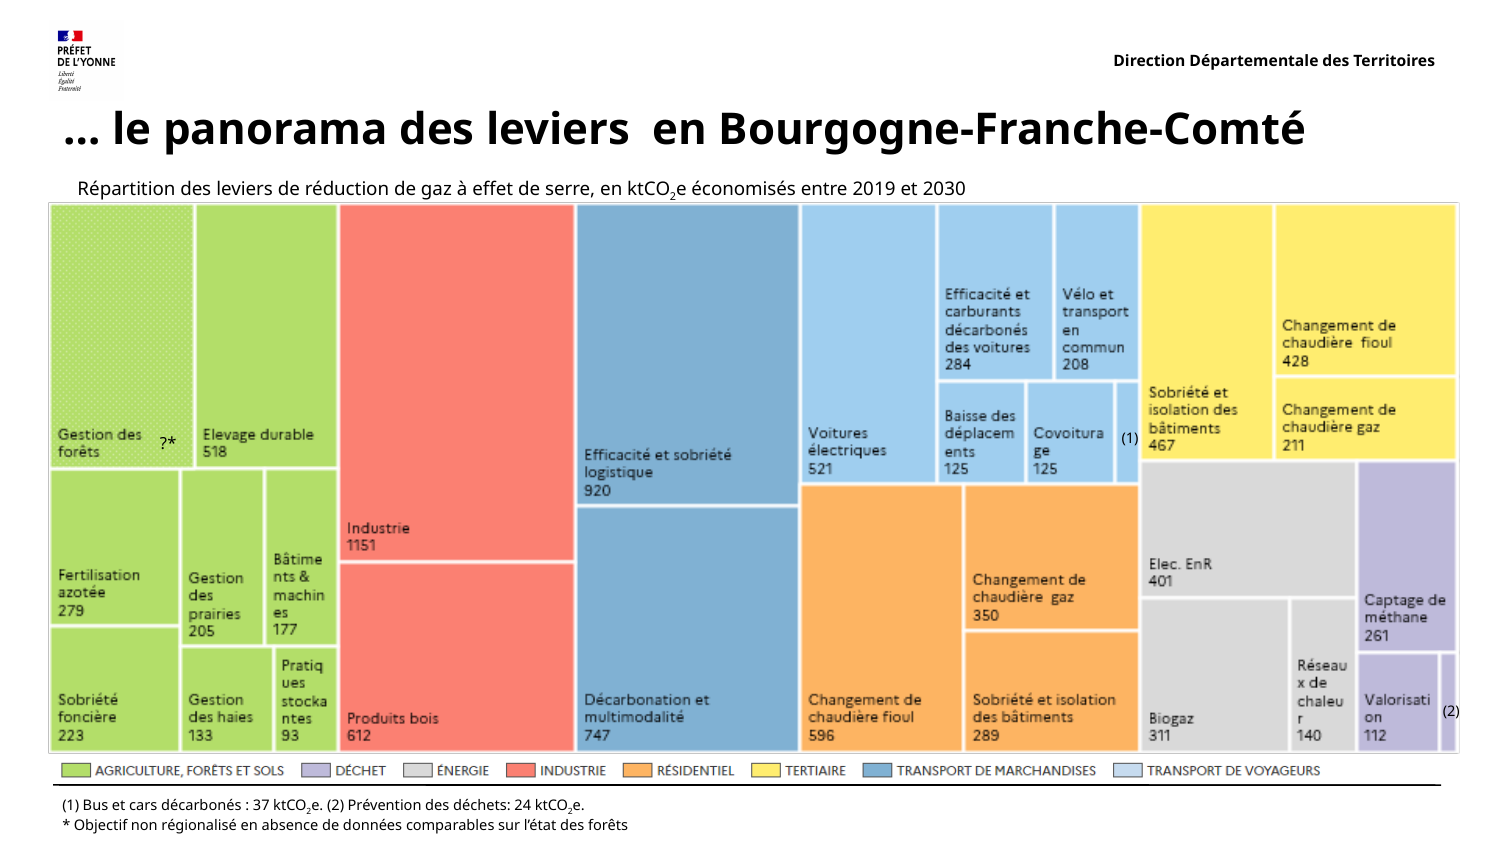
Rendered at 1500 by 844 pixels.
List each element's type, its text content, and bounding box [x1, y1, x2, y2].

text_box (1) Bus et cars décarbonés : 37 ktCO2e. (2) Prévention des déchets: 24 ktCO2e. * Objectif non régionalisé en absence de données comparables sur l’état des forêts [47, 788, 1456, 841]
text_box (1) [1106, 421, 1163, 455]
picture [49, 20, 124, 101]
picture [38, 192, 1472, 783]
title … le panorama des leviers en Bourgogne-Franche-Comté [46, 112, 1384, 192]
text_box ?* [155, 431, 181, 455]
text_box Répartition des leviers de réduction de gaz à effet de serre, en ktCO2e économisés entre 2019 et 2030 [62, 169, 981, 192]
text_box (2) [1428, 694, 1484, 727]
